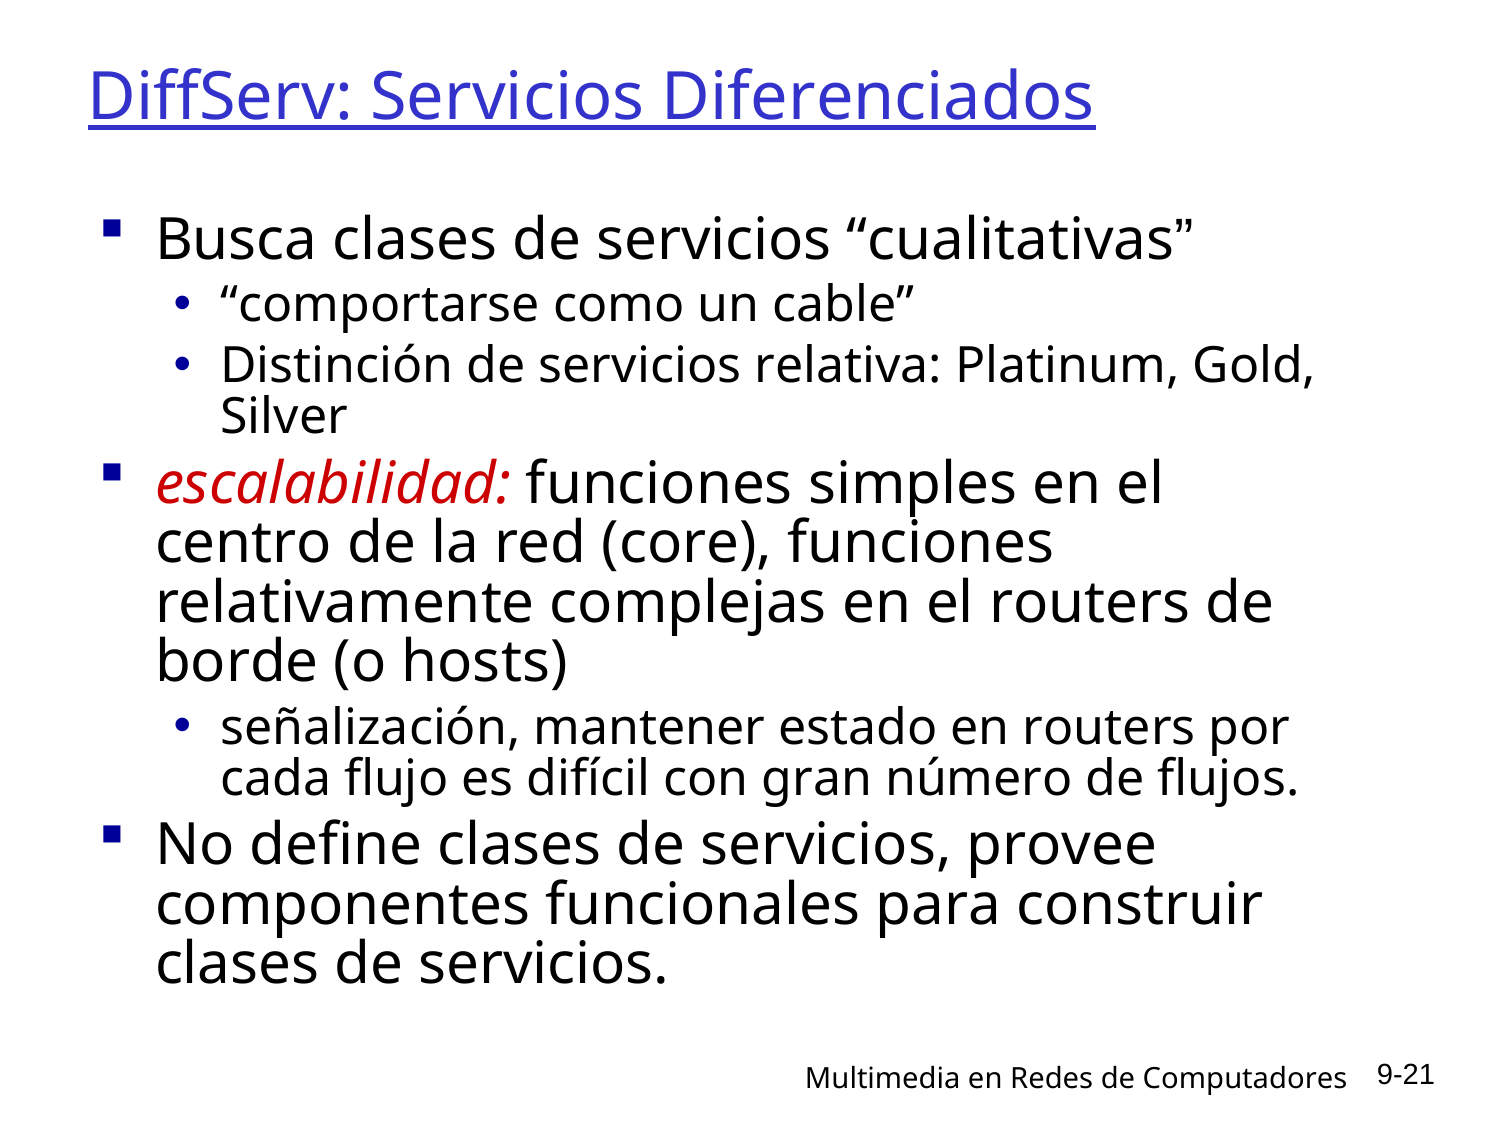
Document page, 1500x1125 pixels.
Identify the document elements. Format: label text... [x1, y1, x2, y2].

list Busca clases de servicios “cualitativas” “comportarse como un cable” Distinción de servicios relativa: Platinum, Gold, Silver escalabilidad: funciones simples en el centro de la red (core), funciones relativamente complejas en el routers de borde (o hosts) señalización, mantener estado en routers por cada flujo es difícil con gran número de flujos. No define clases de servicios, provee componentes funcionales para construir clases de servicios. [83, 204, 1359, 991]
title DiffServ: Servicios Diferenciados [87, 0, 1363, 188]
